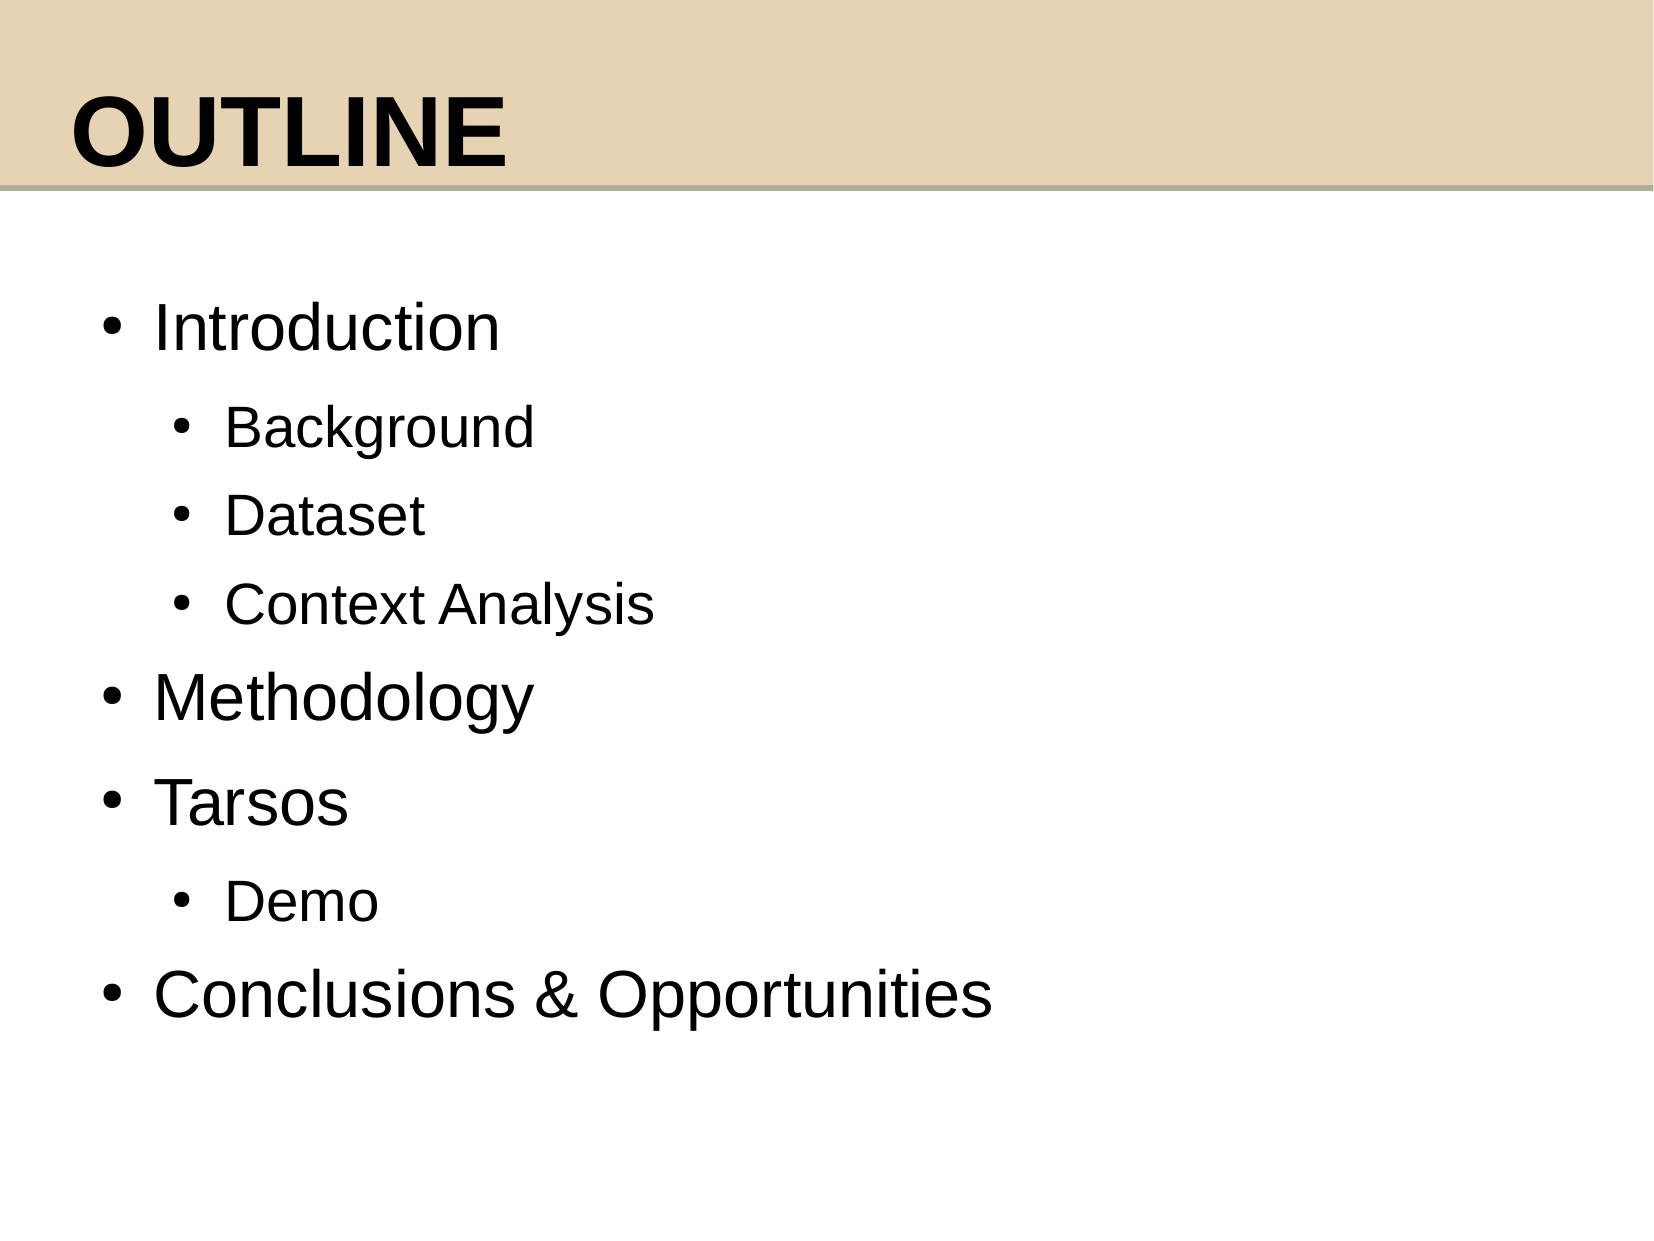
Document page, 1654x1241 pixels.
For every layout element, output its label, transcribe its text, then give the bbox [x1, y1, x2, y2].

title OUTLINE [0, 0, 1654, 188]
list Introduction Background Dataset Context Analysis Methodology Tarsos Demo Conclusions & Opportunities [82, 290, 1571, 1094]
